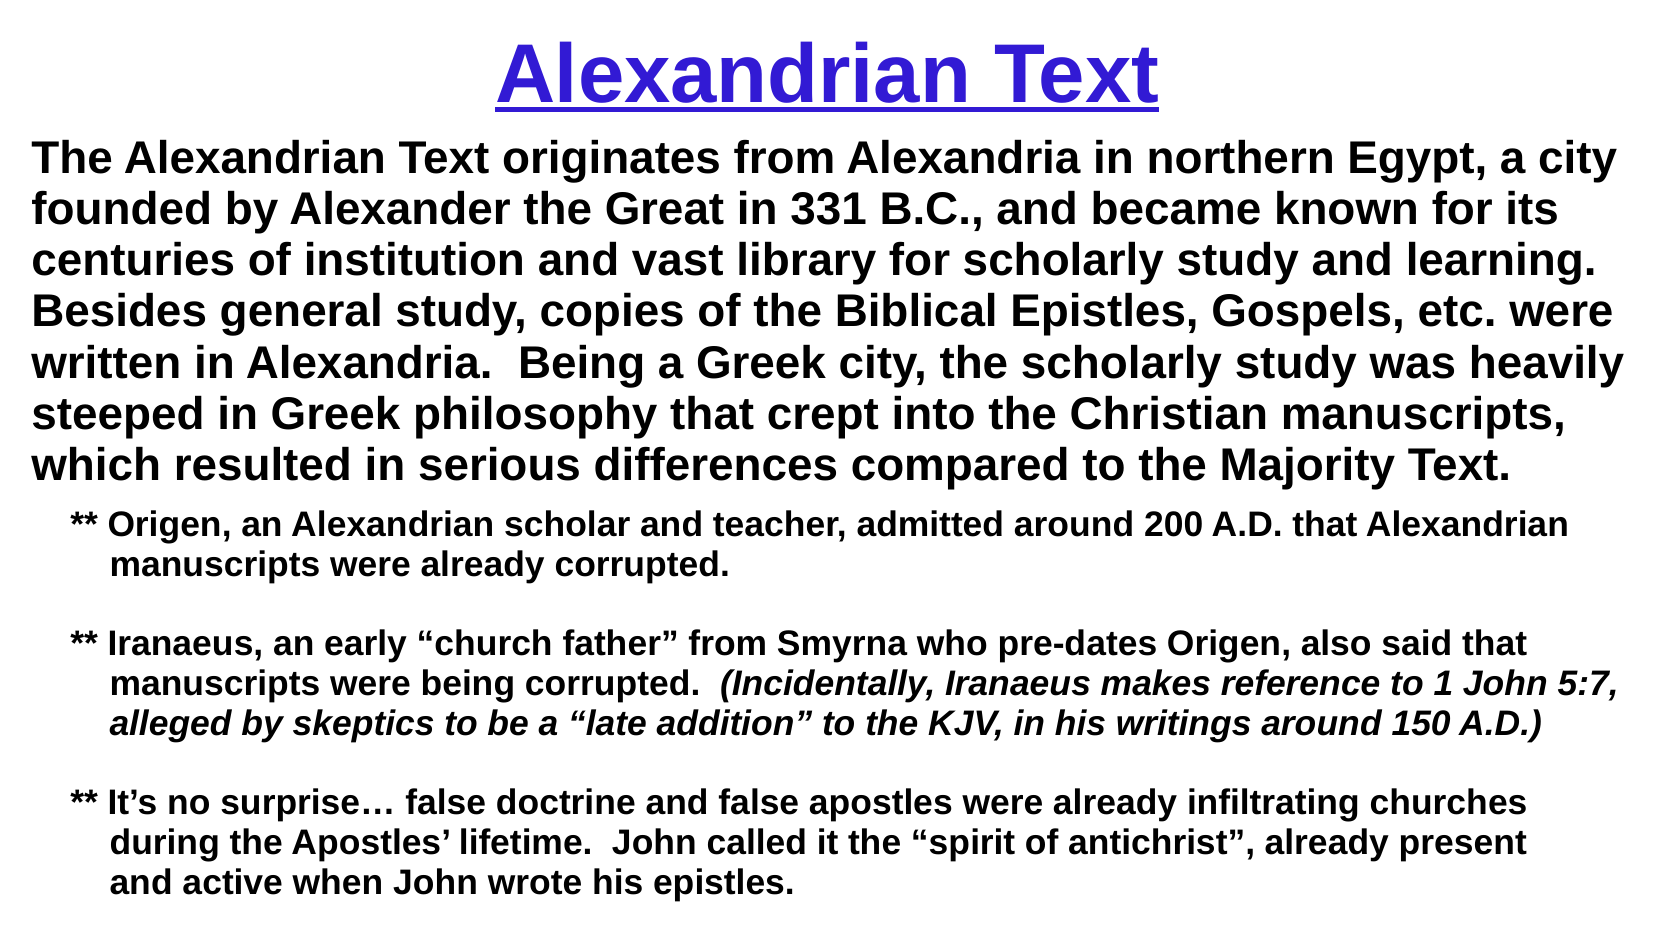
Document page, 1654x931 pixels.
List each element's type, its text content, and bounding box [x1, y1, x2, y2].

text_box Alexandrian Text [18, 19, 1637, 124]
text_box The Alexandrian Text originates from Alexandria in northern Egypt, a city founded by Alexander the Great in 331 B.C., and became known for its centuries of institution and vast library for scholarly study and learning. Besides general study, copies of the Biblical Epistles, Gospels, etc. were written in Alexandria. Being a Greek city, the scholarly study was heavily steeped in Greek philosophy that crept into the Christian manuscripts, which resulted in serious differences compared to the Majority Text. ** Origen, an Alexandrian scholar and teacher, admitted around 200 A.D. that Alexandrian manuscripts were already corrupted. ** Iranaeus, an early “church father” from Smyrna who pre-dates Origen, also said that manuscripts were being corrupted. (Incidentally, Iranaeus makes reference to 1 John 5:7, alleged by skeptics to be a “late addition” to the KJV, in his writings around 150 A.D.) ** It’s no surprise… false doctrine and false apostles were already infiltrating churches during the Apostles’ lifetime. John called it the “spirit of antichrist”, already present and active when John wrote his epistles. [16, 124, 1649, 921]
